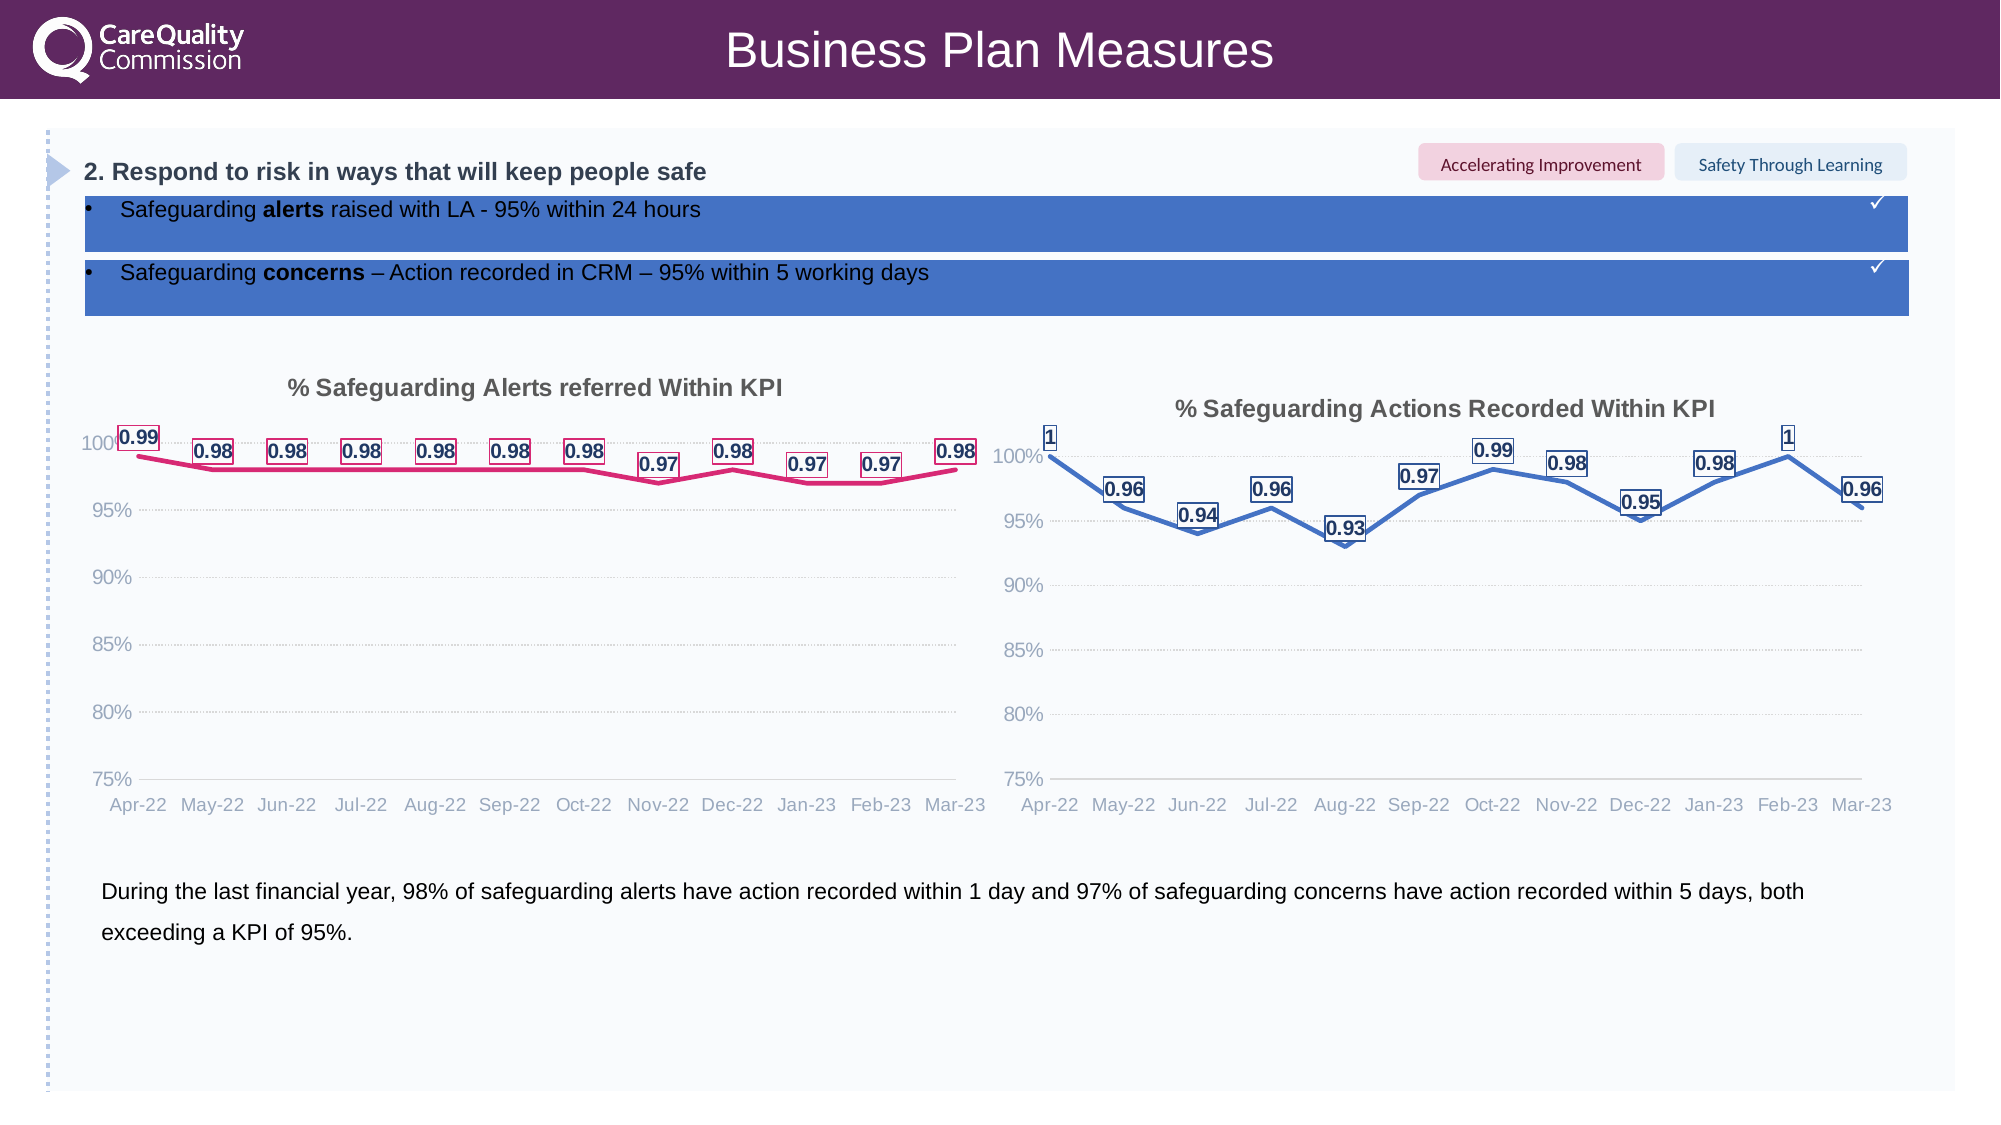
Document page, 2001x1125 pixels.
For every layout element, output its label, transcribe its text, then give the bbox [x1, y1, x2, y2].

table_header Safeguarding alerts raised with LA - 95% within 24 hours [85, 196, 1848, 252]
text_box Safety Through Learning [1674, 143, 1908, 181]
table_header  [1848, 196, 1908, 252]
text_box Accelerating Improvement [1418, 143, 1665, 181]
picture [32, 16, 245, 84]
table_header  [1848, 260, 1909, 316]
text_box [47, 128, 1955, 1091]
table_header Safeguarding concerns – Action recorded in CRM – 95% within 5 working days [85, 260, 1848, 316]
chart [69, 349, 1908, 827]
text_box During the last financial year, 98% of safeguarding alerts have action recorded within 1 day and 97% of safeguarding concerns have action recorded within 5 days, both exceeding a KPI of 95%. [86, 855, 1910, 991]
text_box [0, 0, 2000, 99]
text_box Business Plan Measures [641, 9, 1358, 86]
text_box 2. Respond to risk in ways that will keep people safe [69, 147, 984, 194]
